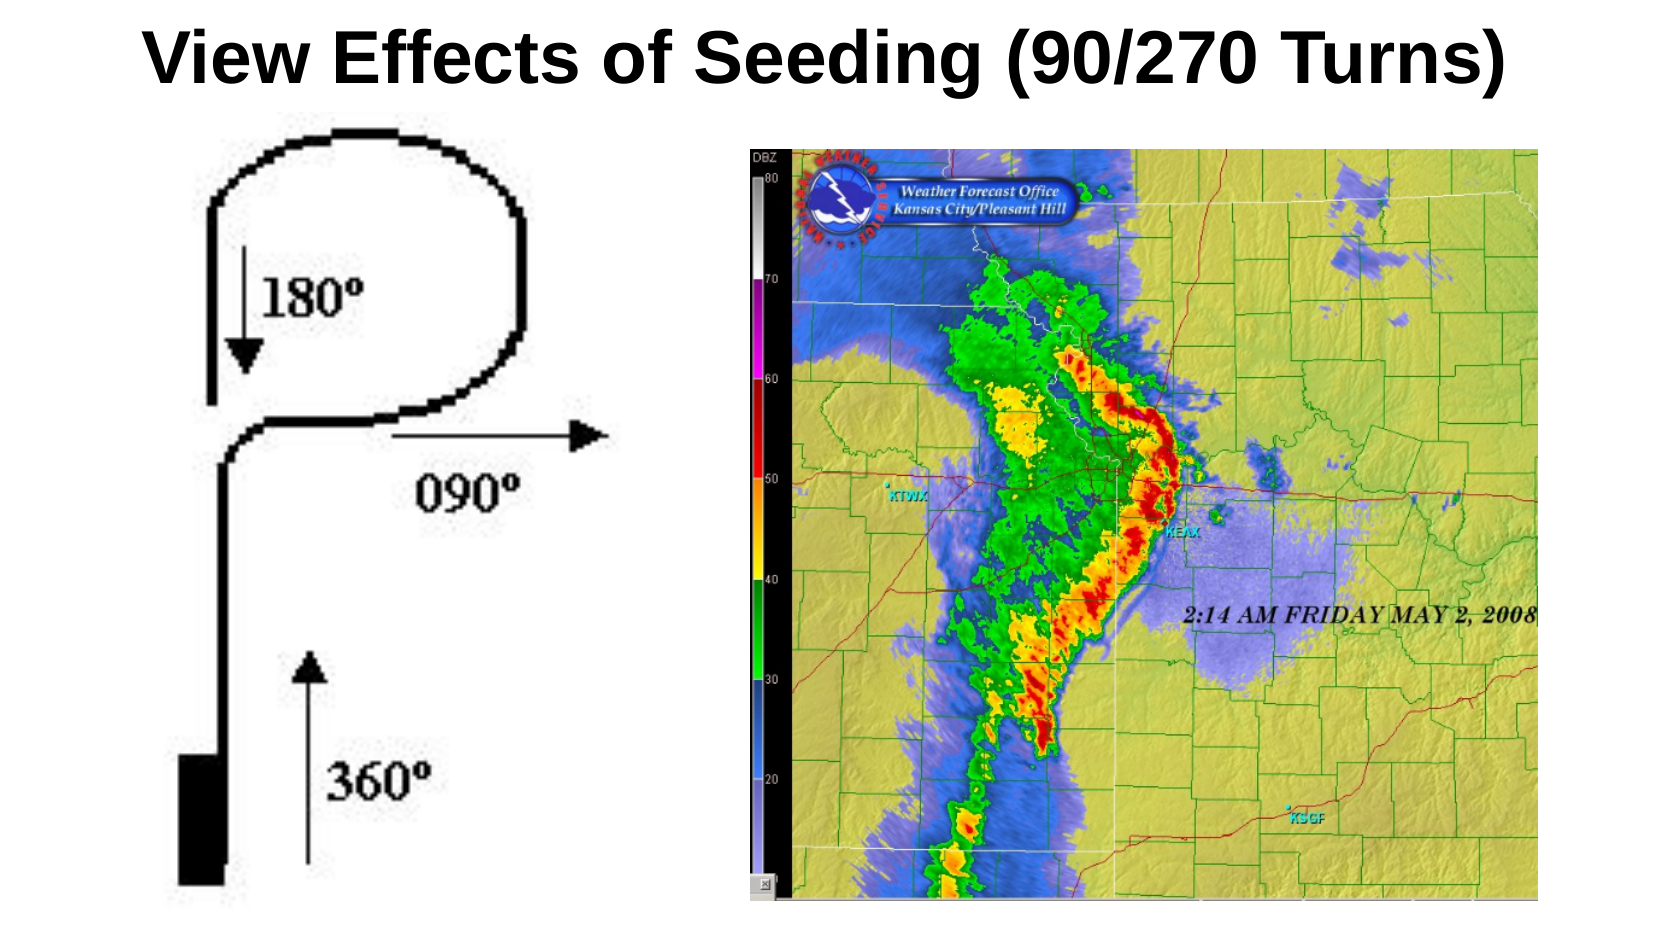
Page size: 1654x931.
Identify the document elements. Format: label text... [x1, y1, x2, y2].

picture [80, 112, 681, 912]
text_box View Effects of Seeding (90/270 Turns) [0, 0, 1654, 107]
picture [750, 149, 1538, 901]
